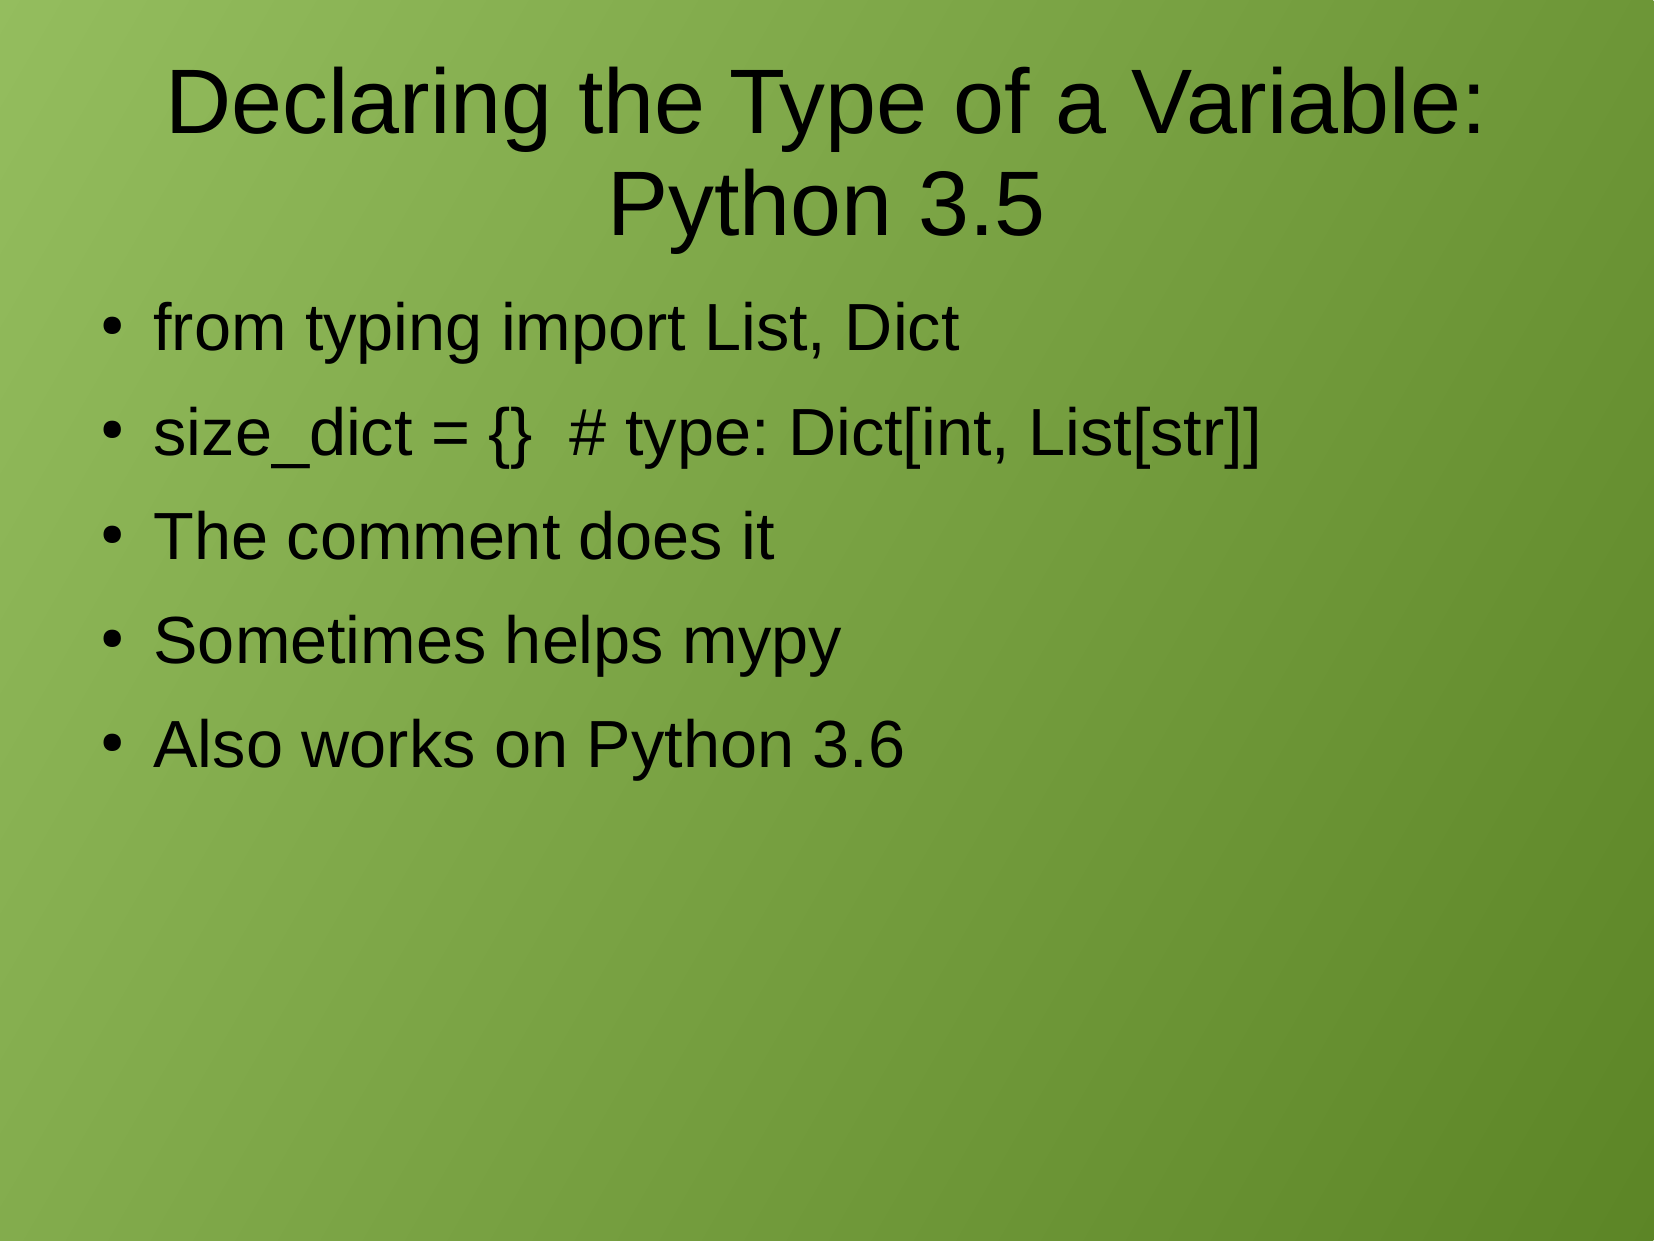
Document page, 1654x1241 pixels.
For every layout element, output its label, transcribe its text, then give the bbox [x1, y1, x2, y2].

text_box [82, 290, 1571, 1010]
title Declaring the Type of a Variable: Python 3.5 [82, 49, 1571, 257]
